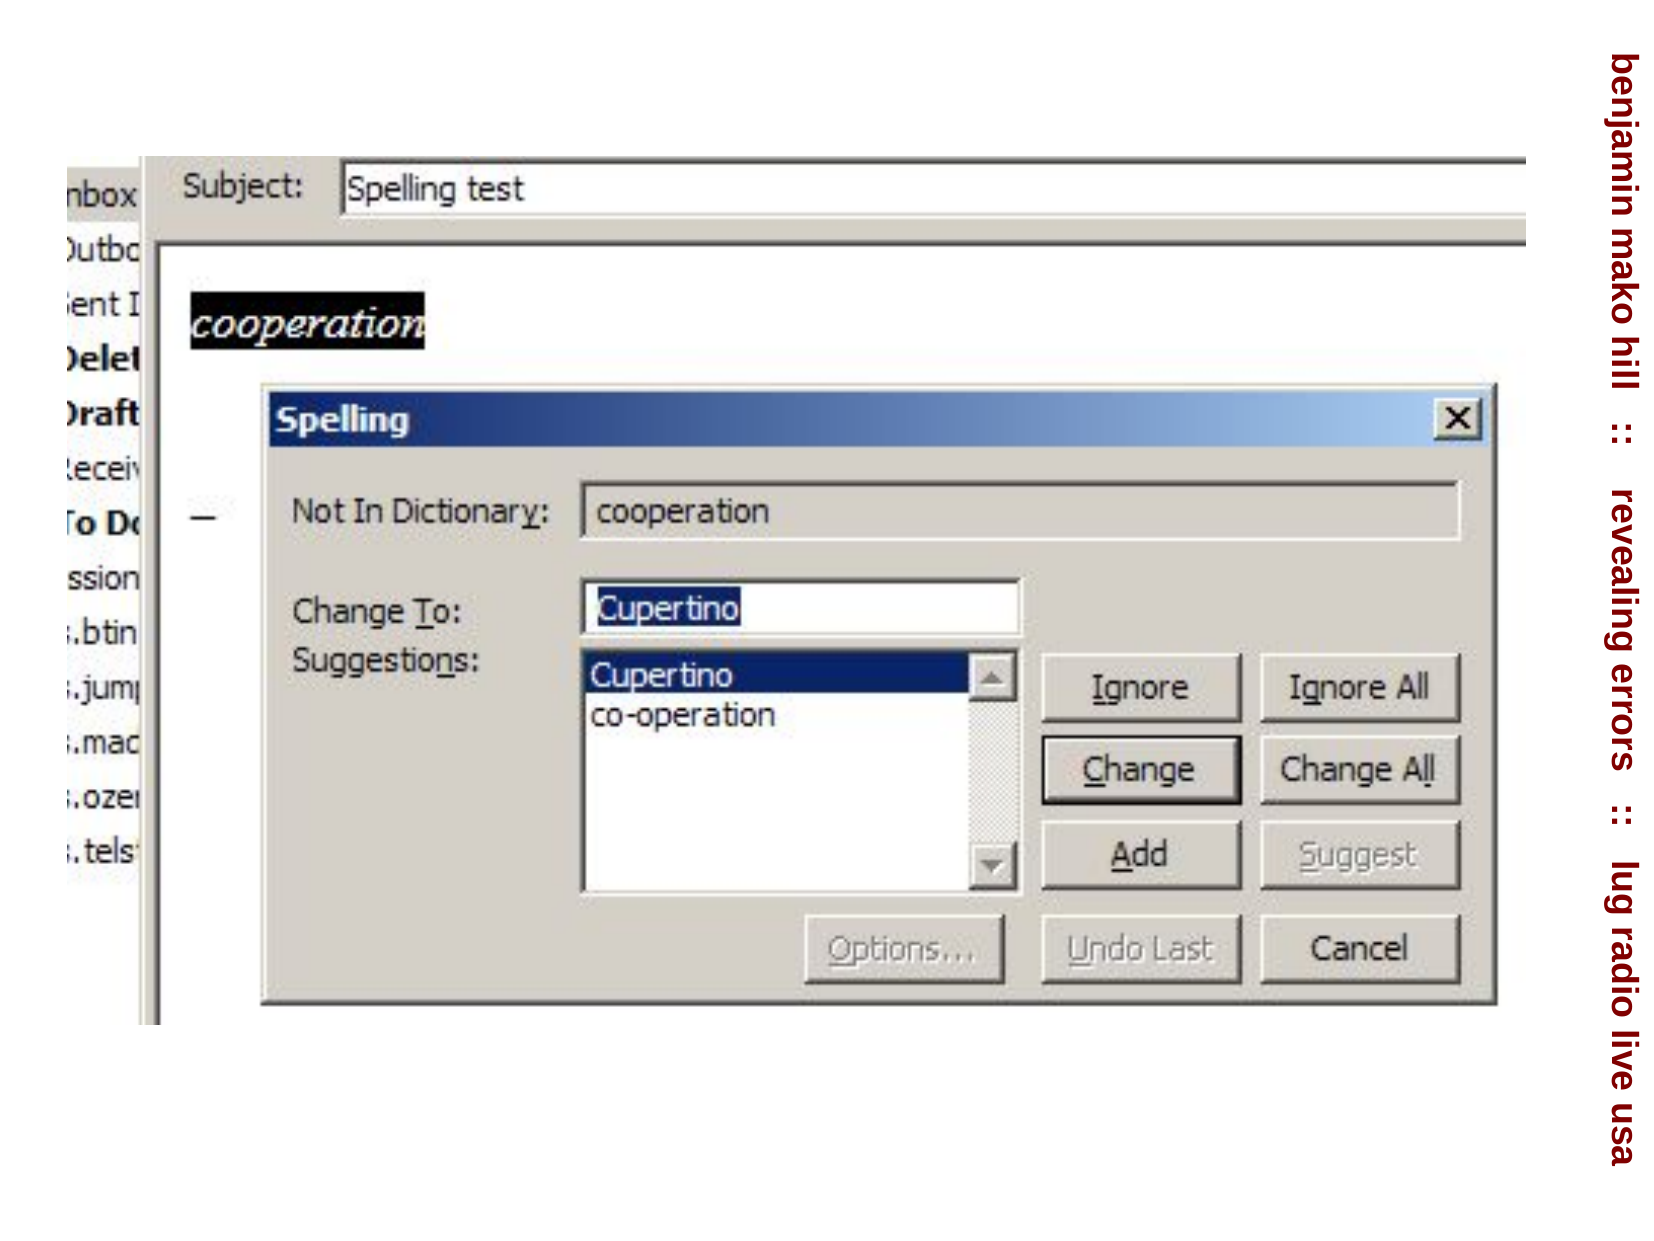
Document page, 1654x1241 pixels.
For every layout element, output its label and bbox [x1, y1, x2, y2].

picture [67, 156, 1526, 1026]
